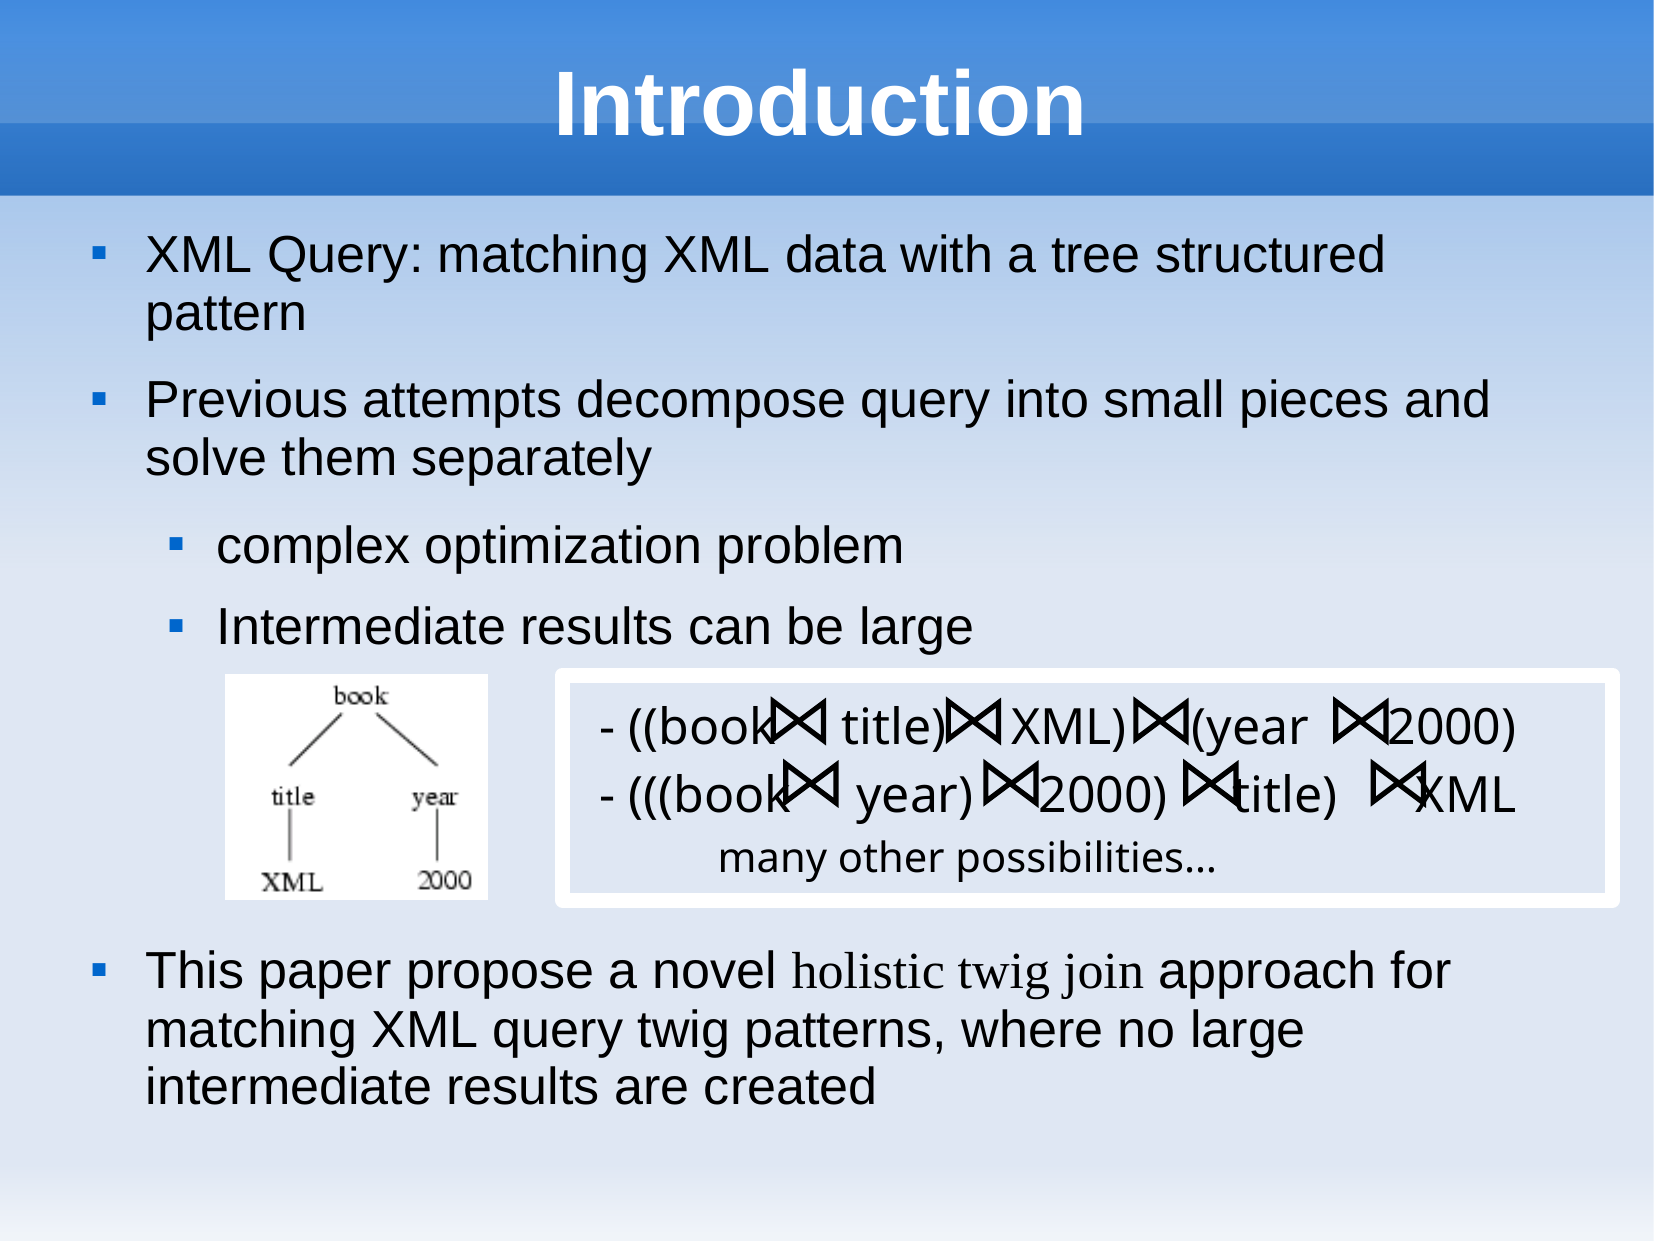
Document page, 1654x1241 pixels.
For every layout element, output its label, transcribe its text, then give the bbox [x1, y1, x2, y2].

title Introduction [76, 7, 1565, 200]
text_box - ((book title) XML) (year 2000) - (((book year) 2000) title) XML many other possibilities… [584, 683, 1532, 893]
list XML Query: matching XML data with a tree structured pattern Previous attempts decompose query into small pieces and solve them separately complex optimization problem Intermediate results can be large This paper propose a novel holistic twig join approach for matching XML query twig patterns, where no large intermediate results are created [75, 225, 1564, 1117]
picture [0, 0, 1654, 1241]
